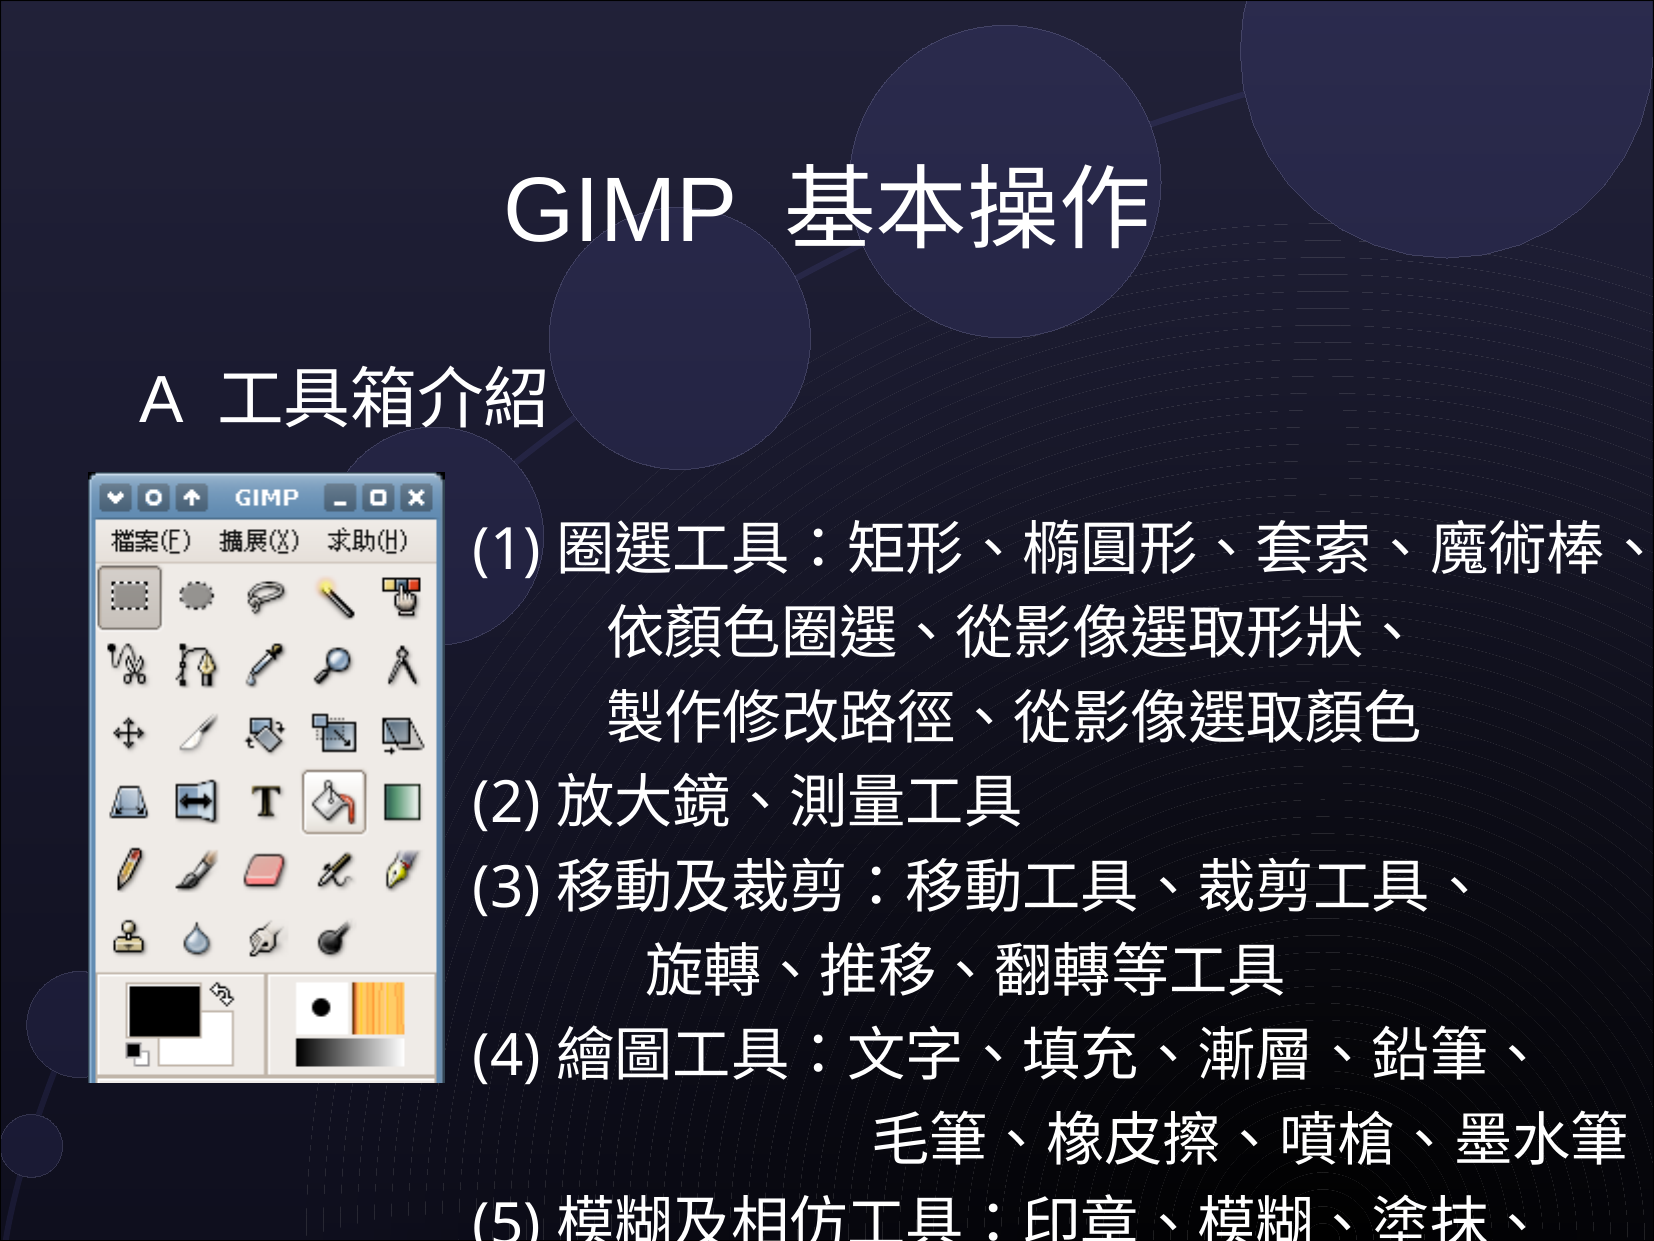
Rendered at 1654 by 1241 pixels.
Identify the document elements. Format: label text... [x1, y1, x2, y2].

picture [88, 472, 445, 1083]
title GIMP 基本操作 [121, 102, 1534, 311]
text_box (1)圈選工具：矩形、橢圓形、套索、魔術棒、 依顏色圈選、從影像選取形狀、 製作修改路徑、從影像選取顏色 (2)放大鏡、測量工具 (3)移動及裁剪：移動工具、裁剪工具、 旋轉、推移、翻轉等工具 (4)繪圖工具：文字、填充、漸層、鉛筆、 毛筆、橡皮擦、噴槍、墨水筆 (5)模糊及相仿工具：印章、模糊、塗抹、 漂白或燻黑 [472, 501, 1654, 1144]
list A 工具箱介紹 [121, 344, 1534, 1127]
